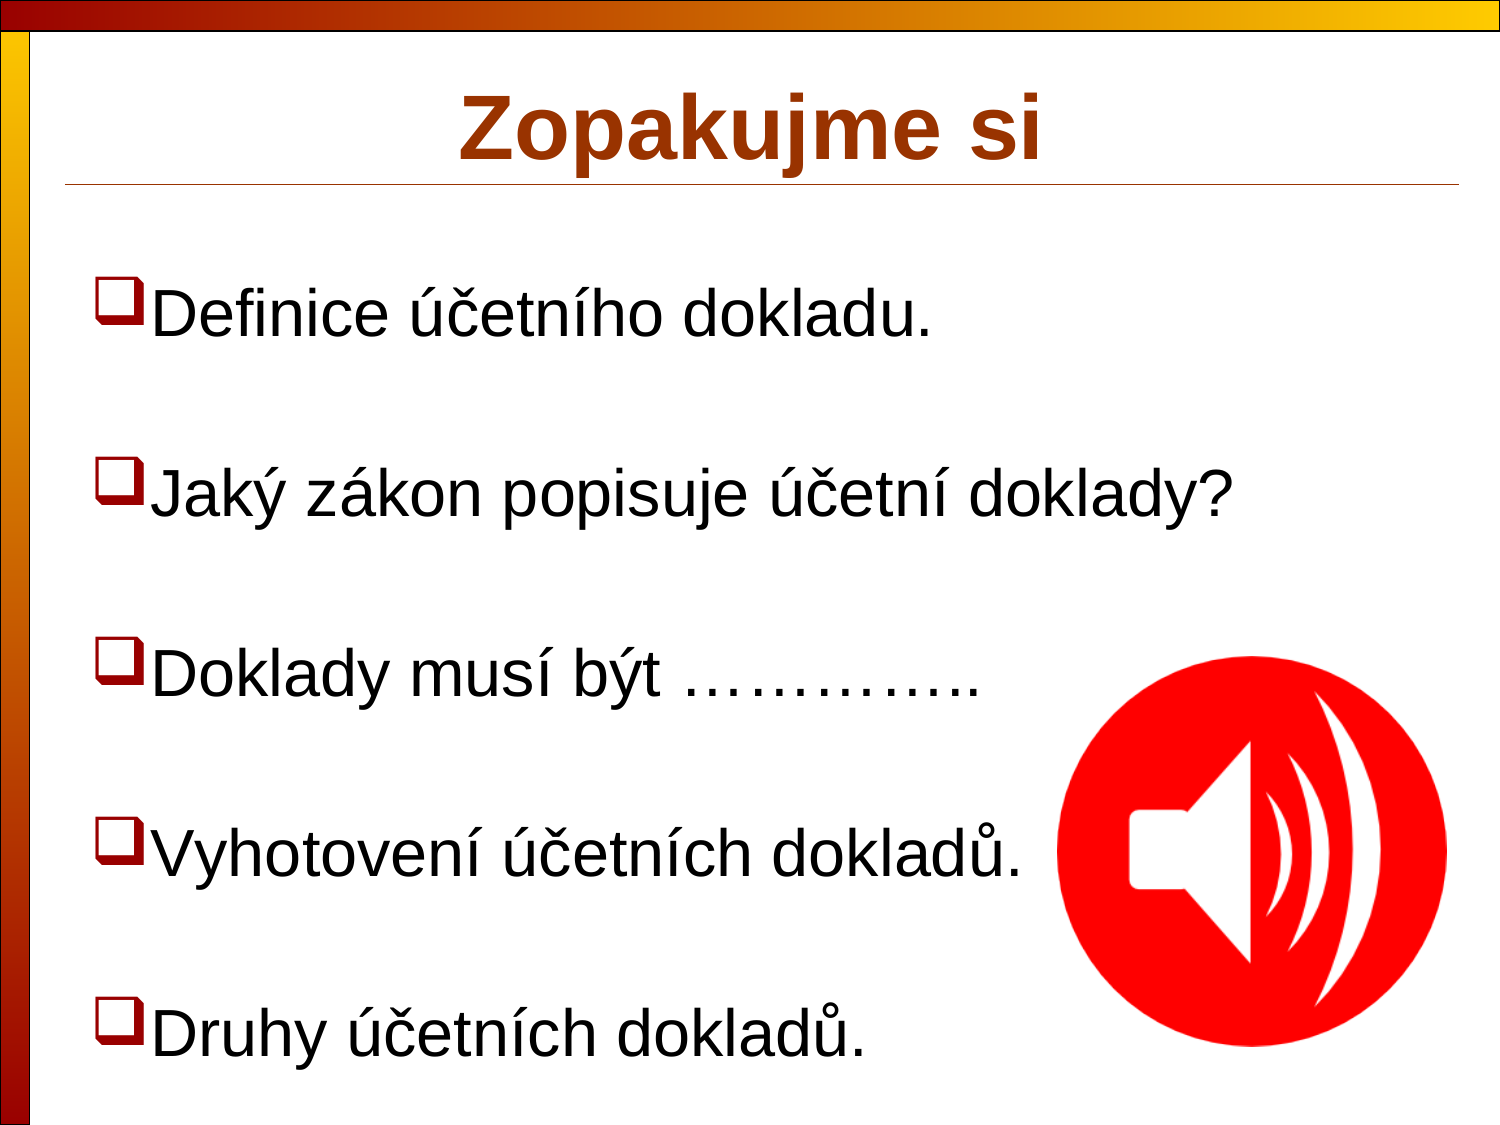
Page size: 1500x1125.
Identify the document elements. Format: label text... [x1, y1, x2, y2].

list Definice účetního dokladu. Jaký zákon popisuje účetní doklady? Doklady musí být ………….. Vyhotovení účetních dokladů. Druhy účetních dokladů. [75, 262, 1426, 1095]
text_box [0, 0, 1500, 1125]
title Zopakujme si [76, 54, 1427, 184]
picture [1057, 656, 1447, 1047]
